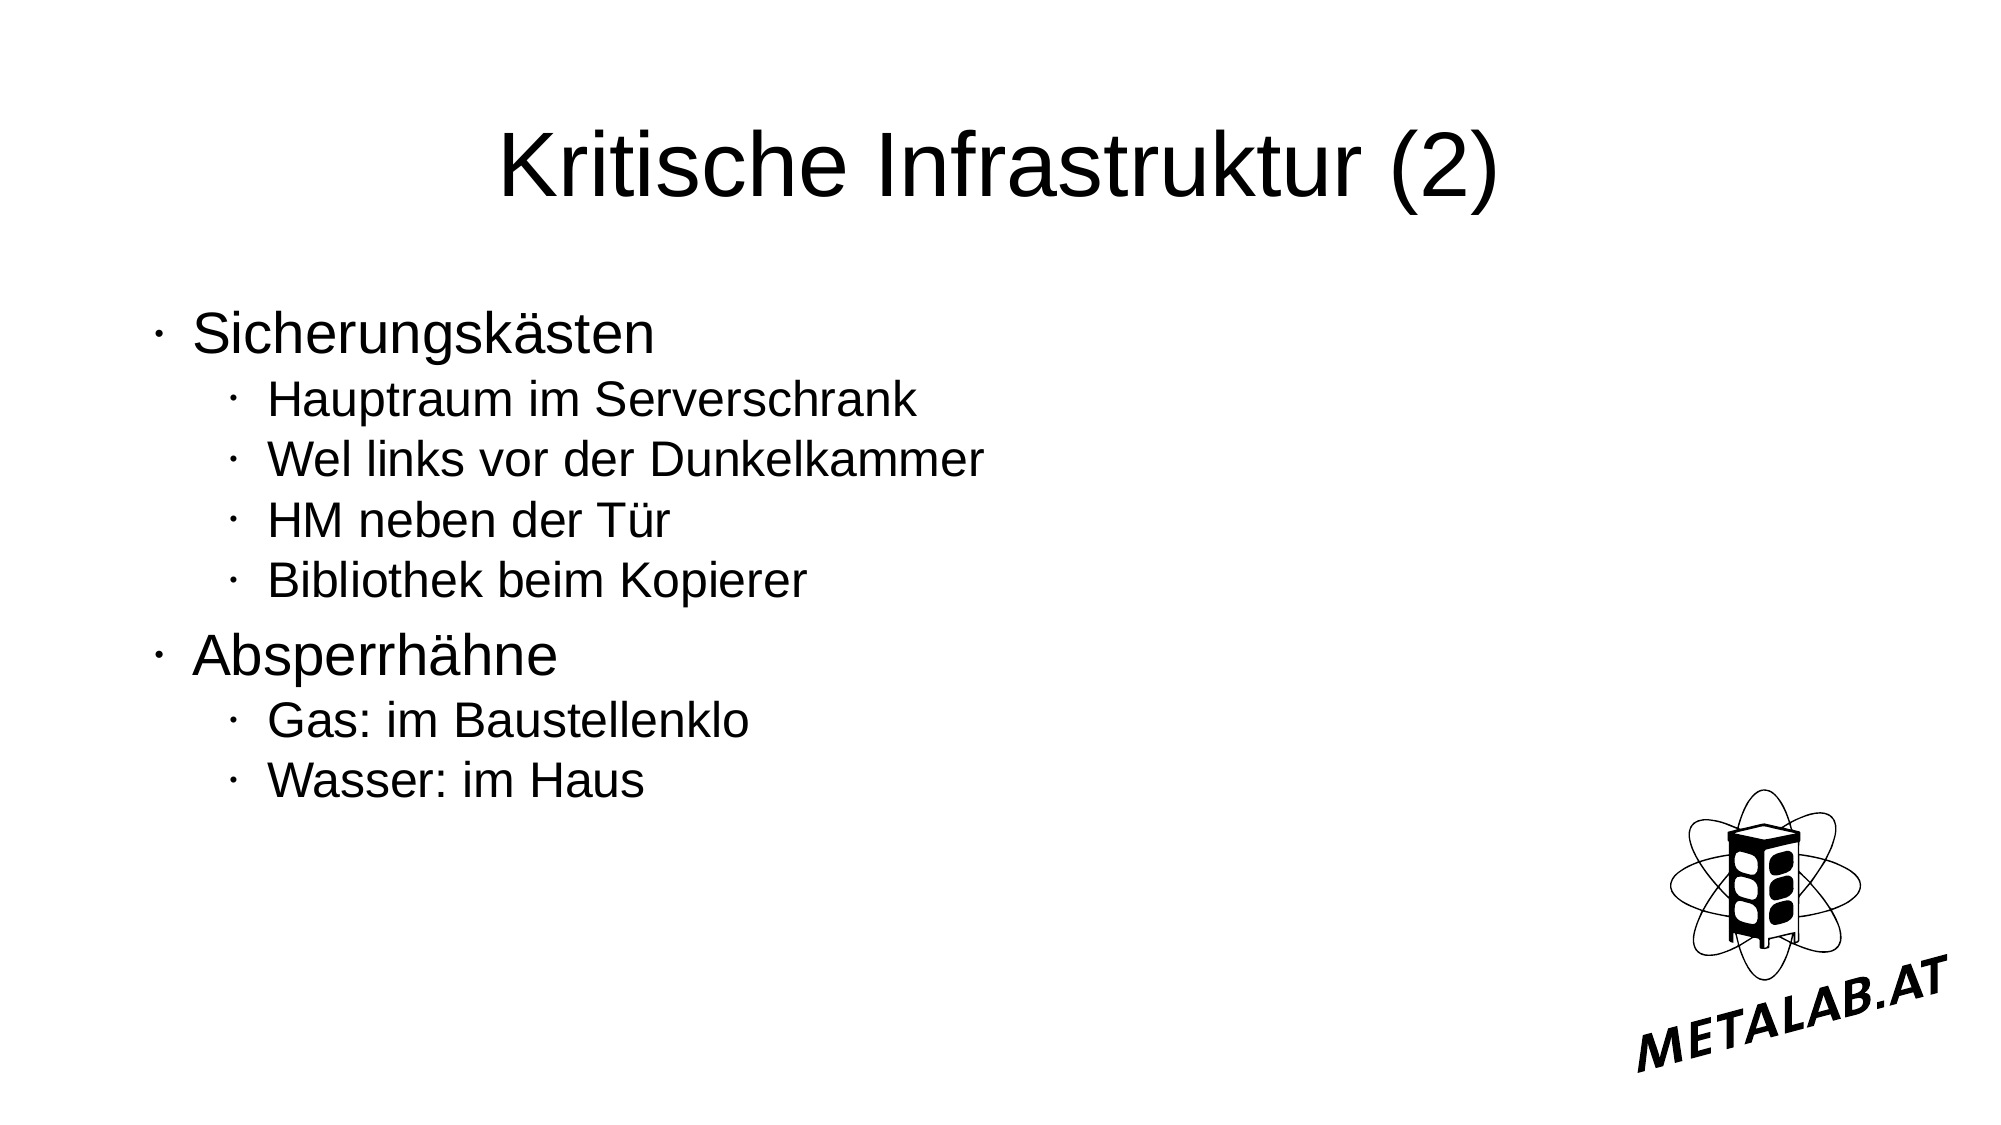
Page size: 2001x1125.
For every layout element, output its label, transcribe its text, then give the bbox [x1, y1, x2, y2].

list Sicherungskästen Hauptraum im Serverschrank Wel links vor der Dunkelkammer HM neben der Tür Bibliothek beim Kopierer Absperrhähne Gas: im Baustellenklo Wasser: im Haus [137, 299, 1863, 1014]
title Kritische Infrastruktur (2) [137, 59, 1863, 278]
